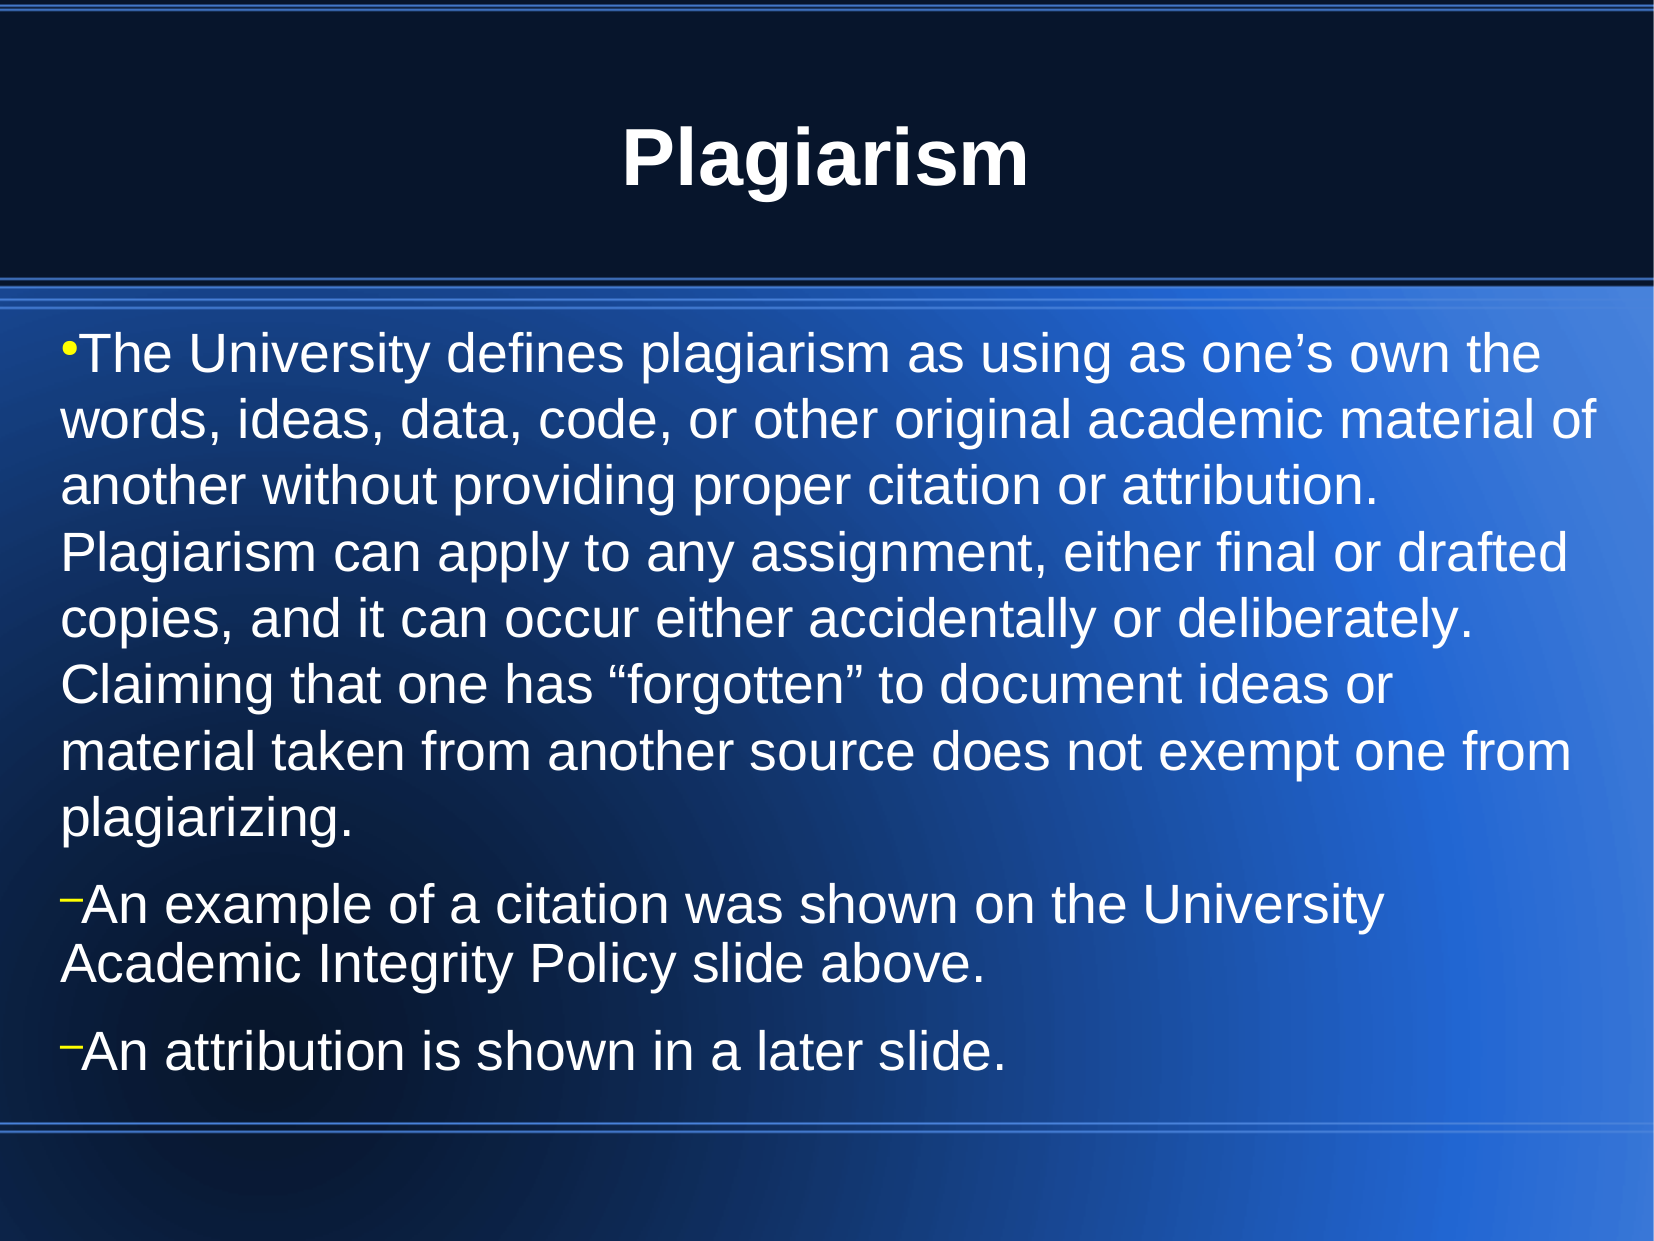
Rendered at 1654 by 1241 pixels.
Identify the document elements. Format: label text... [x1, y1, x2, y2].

title Plagiarism [82, 49, 1571, 257]
list The University defines plagiarism as using as one’s own the words, ideas, data, code, or other original academic material of another without providing proper citation or attribution. Plagiarism can apply to any assignment, either final or drafted copies, and it can occur either accidentally or deliberately. Claiming that one has “forgotten” to document ideas or material taken from another source does not exempt one from plagiarizing. An example of a citation was shown on the University Academic Integrity Policy slide above. An attribution is shown in a later slide. [60, 316, 1606, 1086]
